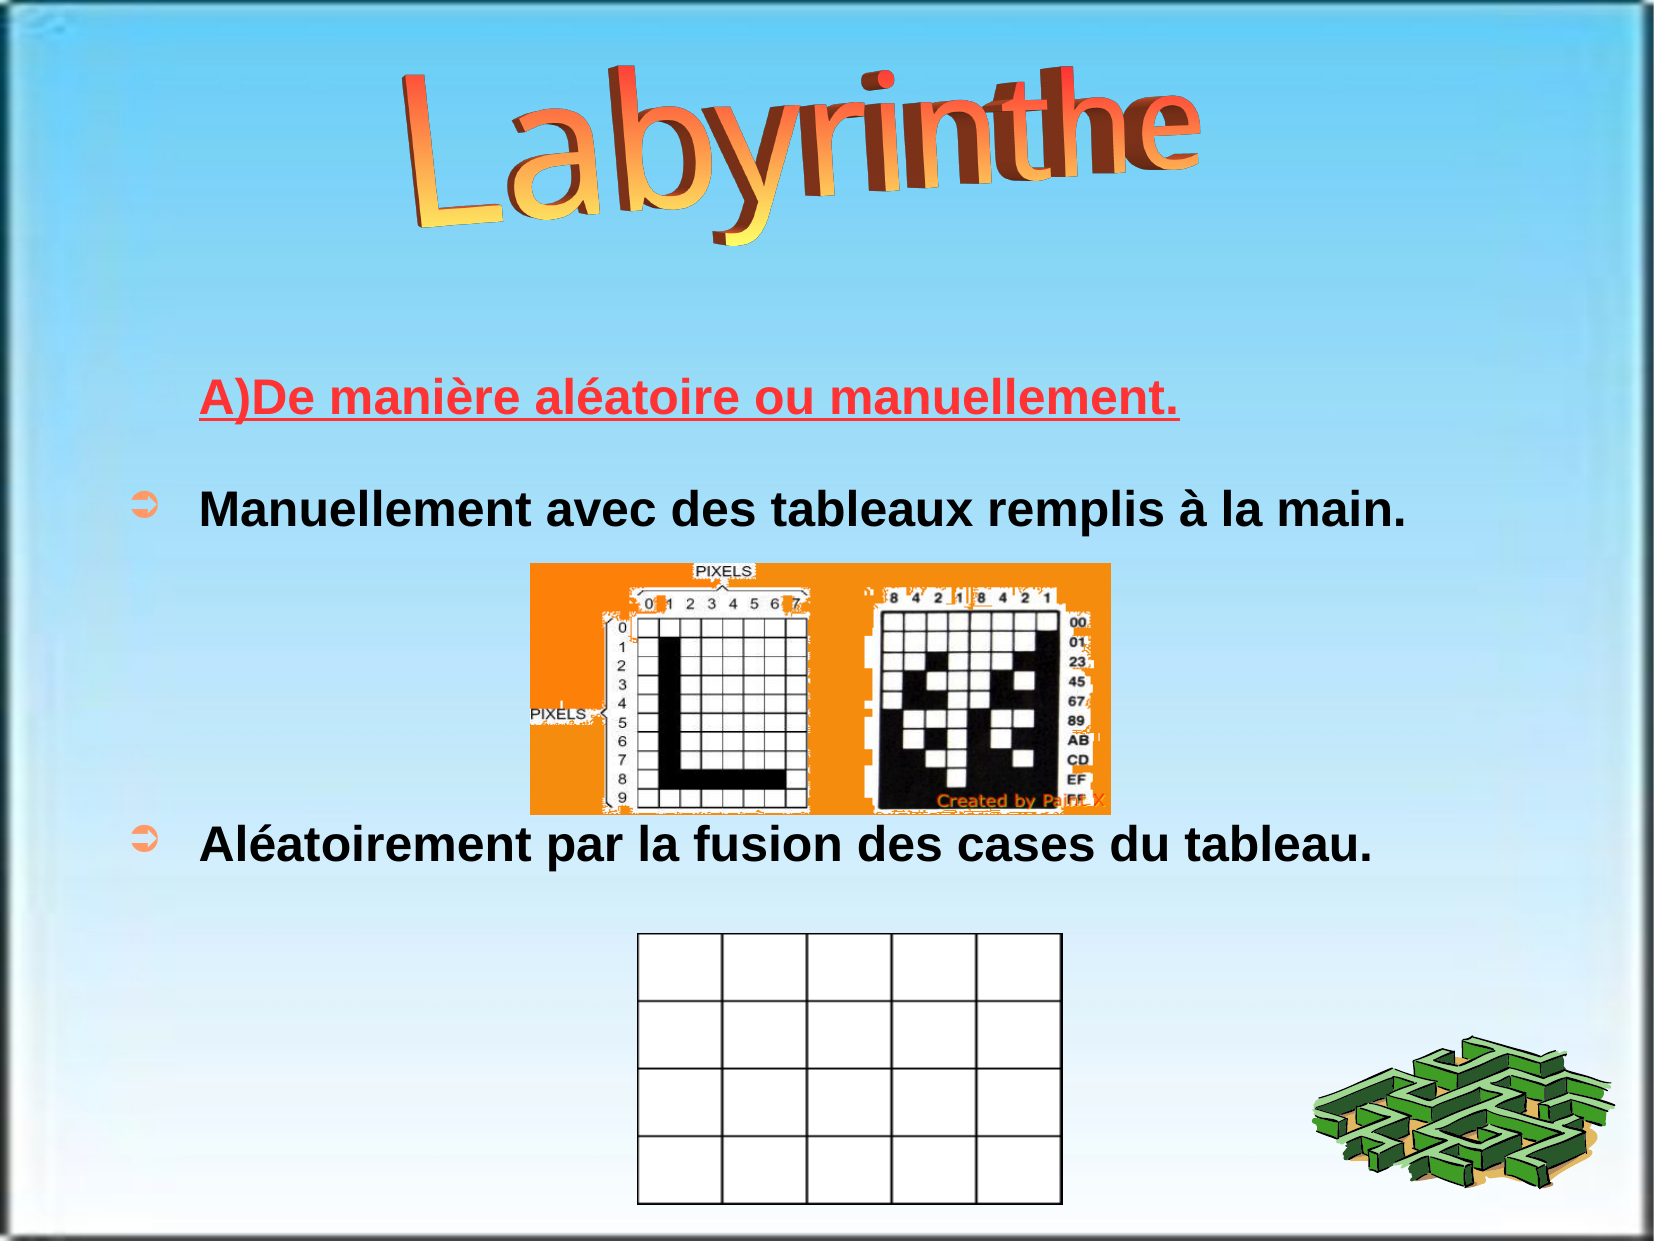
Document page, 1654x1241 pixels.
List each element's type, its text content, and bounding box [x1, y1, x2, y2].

list A)De manière aléatoire ou manuellement. Manuellement avec des tableaux remplis à la main. Aléatoirement par la fusion des cases du tableau. [115, 369, 1507, 1152]
picture [0, 0, 1654, 1241]
